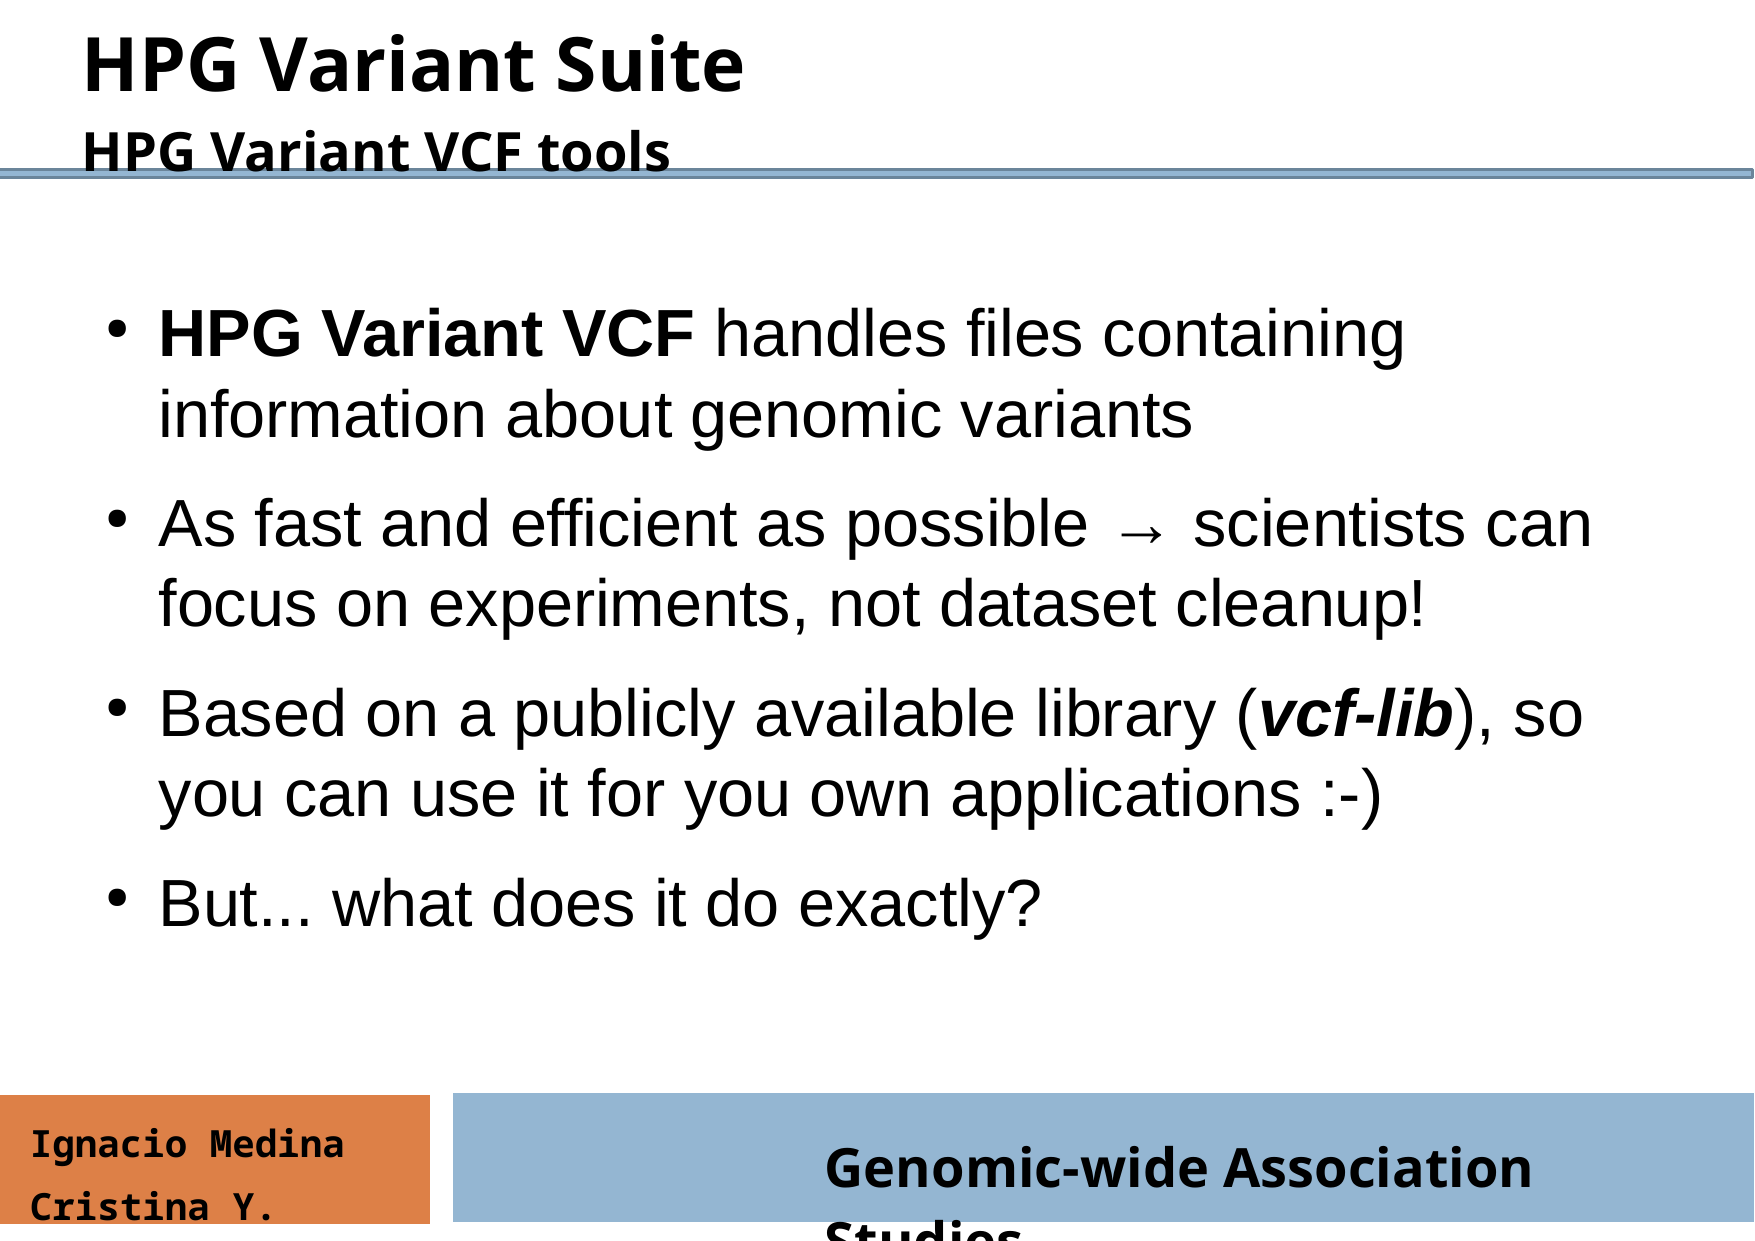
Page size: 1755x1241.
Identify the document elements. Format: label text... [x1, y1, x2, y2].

list HPG Variant VCF handles files containing information about genomic variants As fast and efficient as possible → scientists can focus on experiments, not dataset cleanup! Based on a publicly available library (vcf-lib), so you can use it for you own applications :-) But... what does it do exactly? [87, 290, 1632, 1010]
text_box [0, 170, 1753, 177]
text_box Ignacio Medina Cristina Y. González [15, 1110, 421, 1213]
text_box HPG Variant Suite HPG Variant VCF tools [67, 3, 1688, 168]
text_box Genomic-wide Association Studies [810, 1122, 1726, 1200]
